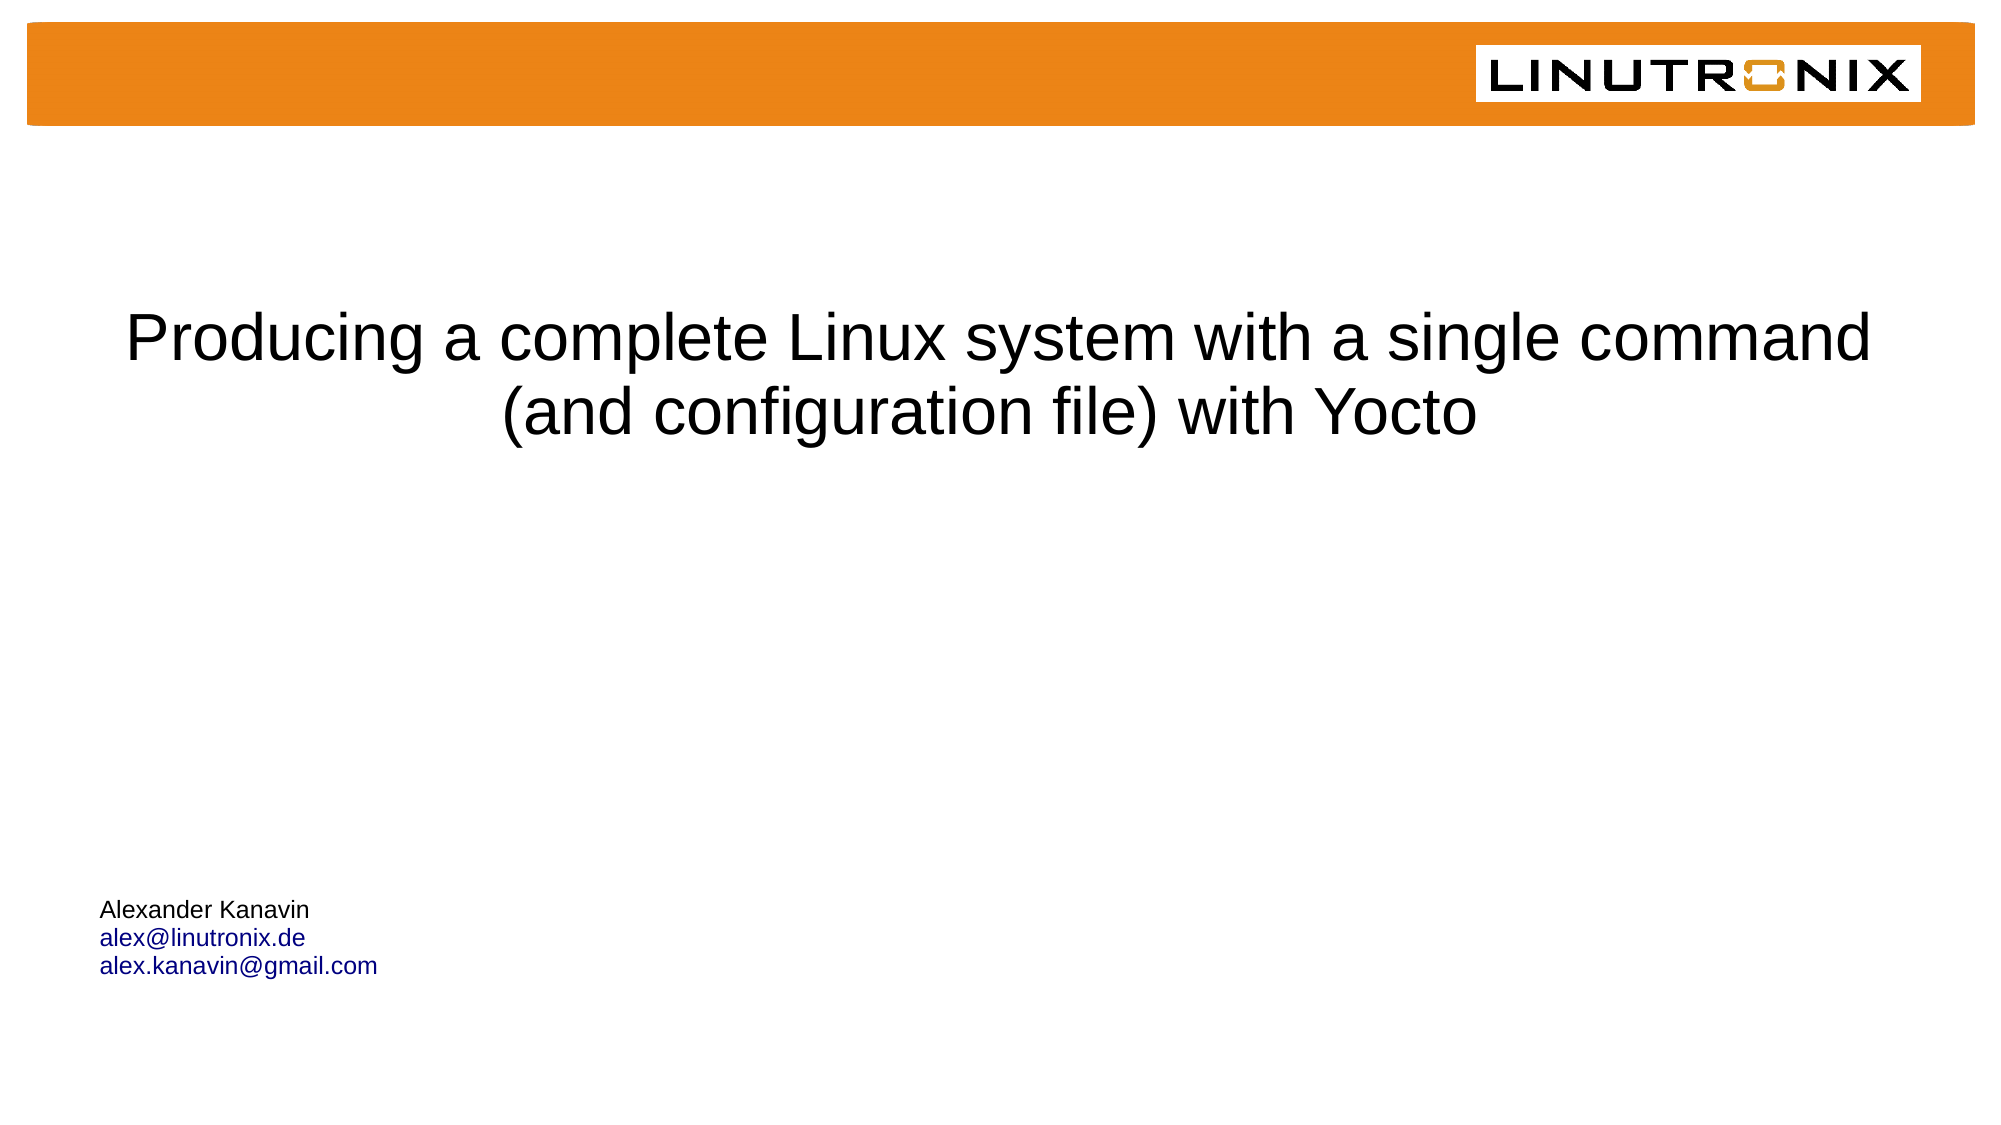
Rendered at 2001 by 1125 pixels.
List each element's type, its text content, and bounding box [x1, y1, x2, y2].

subtitle Producing a complete Linux system with a single command (and configuration file) with Yocto Alexander Kanavin alex@linutronix.de alex.kanavin@gmail.com [99, 299, 1900, 1009]
picture [27, 22, 1975, 126]
